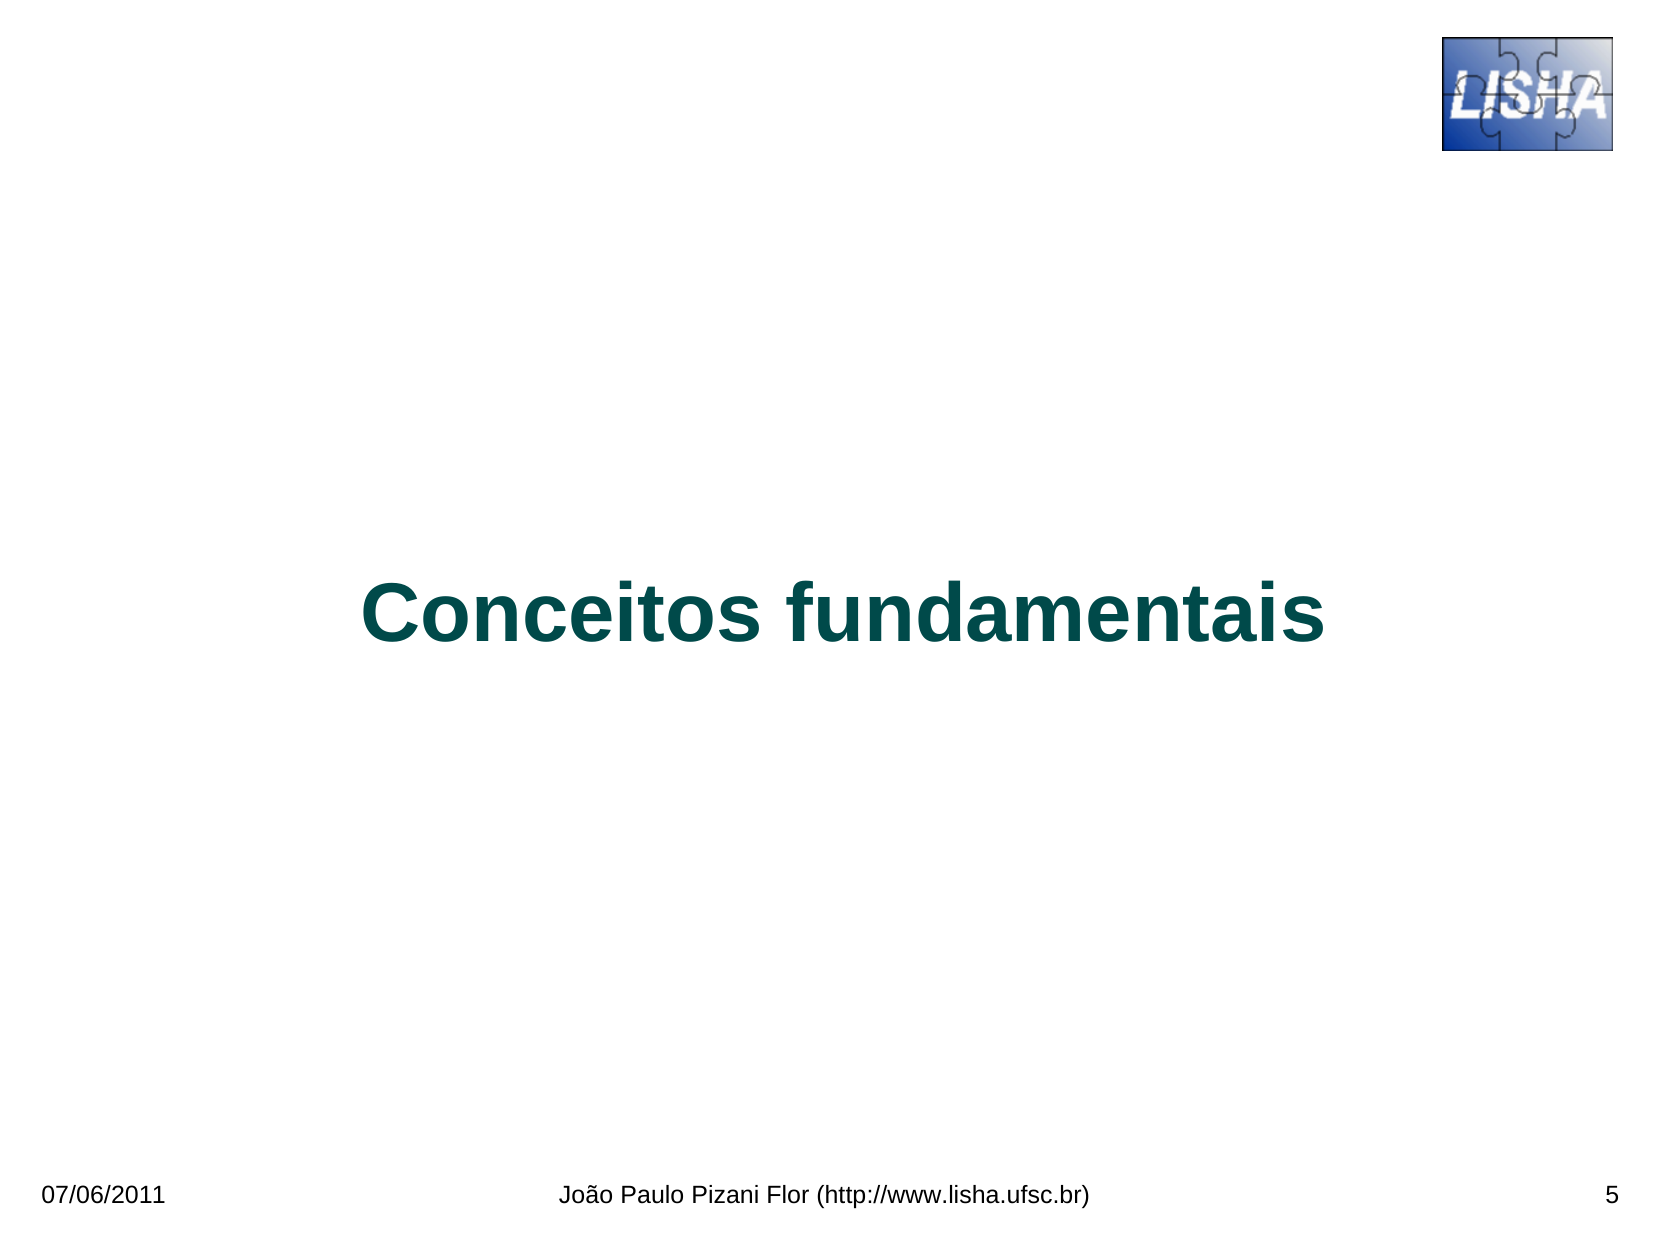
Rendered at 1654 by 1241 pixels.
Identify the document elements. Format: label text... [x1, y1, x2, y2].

title Conceitos fundamentais [150, 562, 1538, 676]
picture [1442, 37, 1613, 151]
